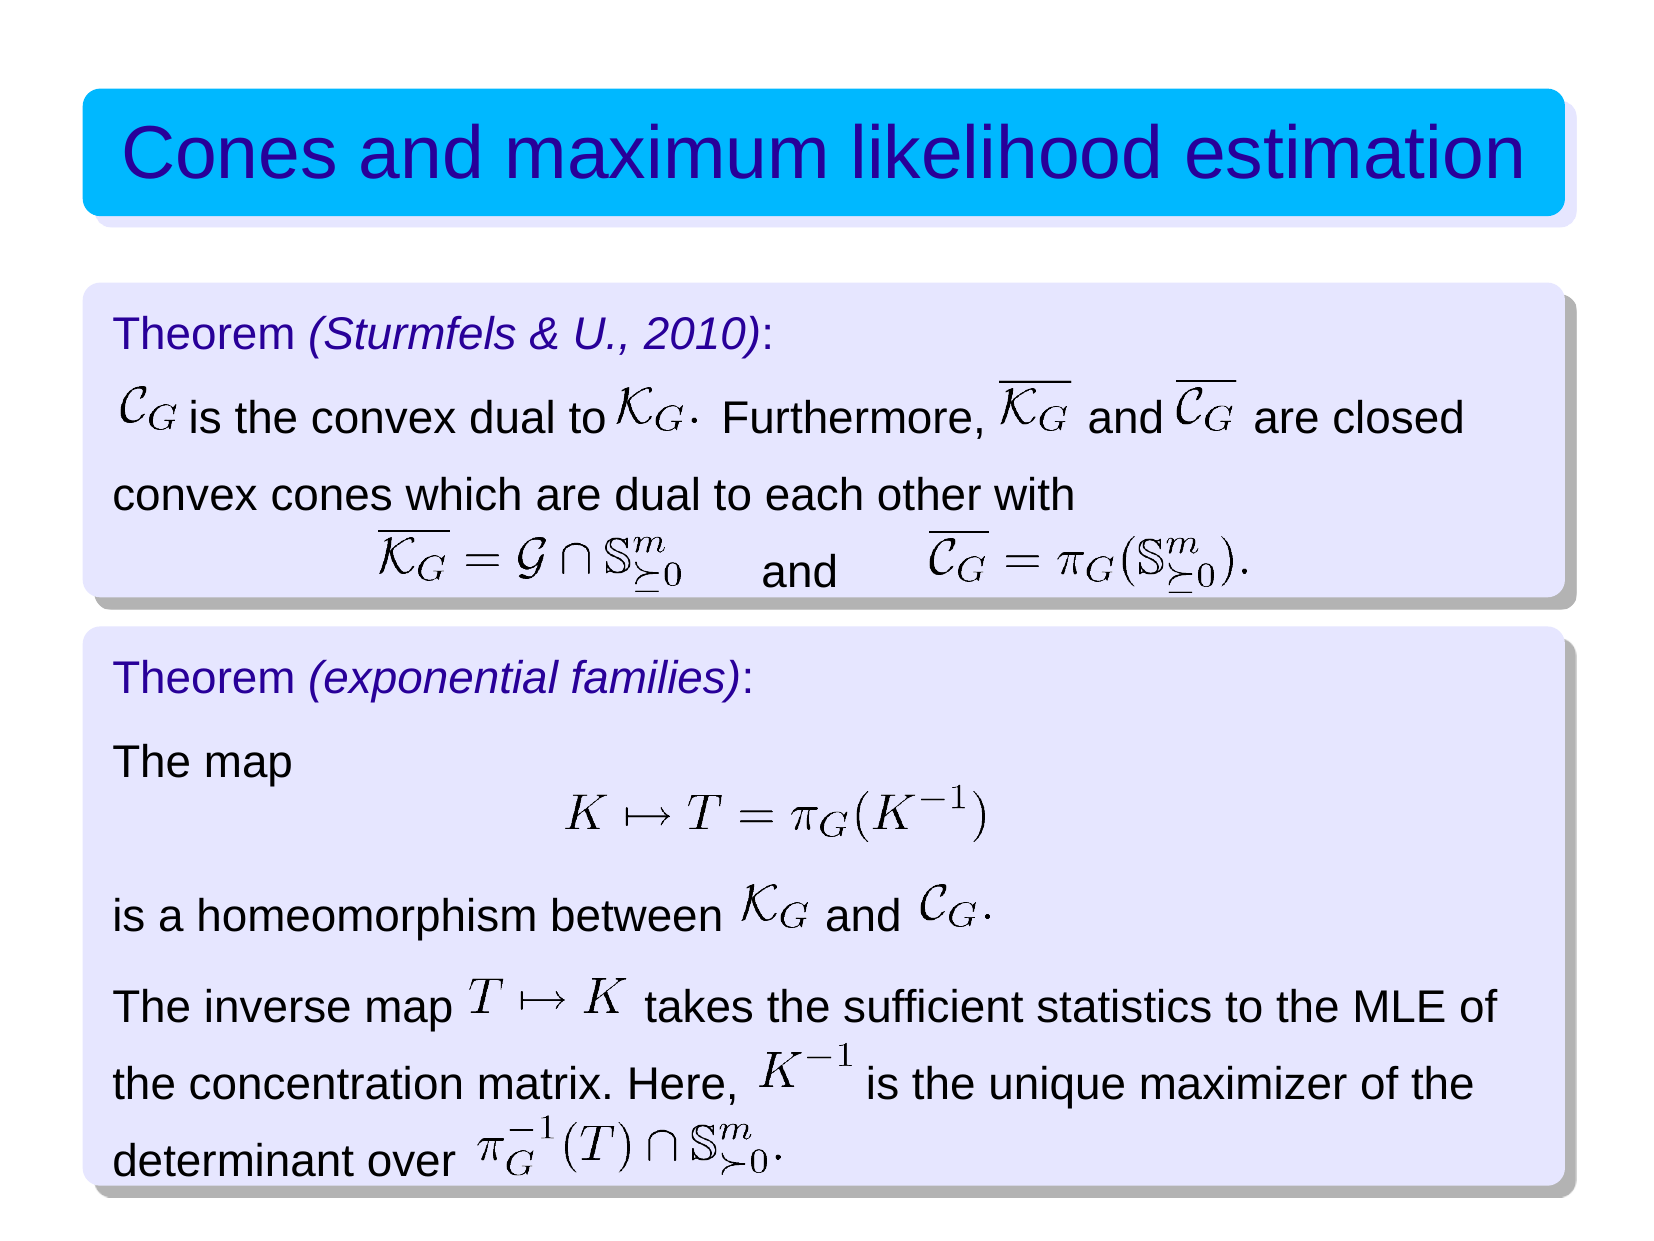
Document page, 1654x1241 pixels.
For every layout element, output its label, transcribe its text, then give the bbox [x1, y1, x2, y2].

picture [472, 1111, 792, 1182]
picture [753, 1038, 859, 1094]
picture [464, 974, 640, 1020]
picture [559, 780, 995, 846]
title Theorem (exponential families): The map is a homeomorphism between and The inverse map takes the sufficient statistics to the MLE of the concentration matrix. Here, is the unique maximizer of the determinant over [82, 631, 1565, 1181]
picture [995, 375, 1081, 435]
title Theorem (Sturmfels & U., 2010): is the convex dual to Furthermore, and are closed convex cones which are dual to each other with and [82, 283, 1565, 597]
picture [916, 881, 1002, 932]
picture [1172, 374, 1243, 435]
picture [736, 881, 822, 932]
picture [116, 383, 187, 434]
title Cones and maximum likelihood estimation [82, 88, 1565, 217]
picture [374, 524, 689, 595]
picture [611, 384, 707, 435]
picture [925, 525, 1256, 596]
